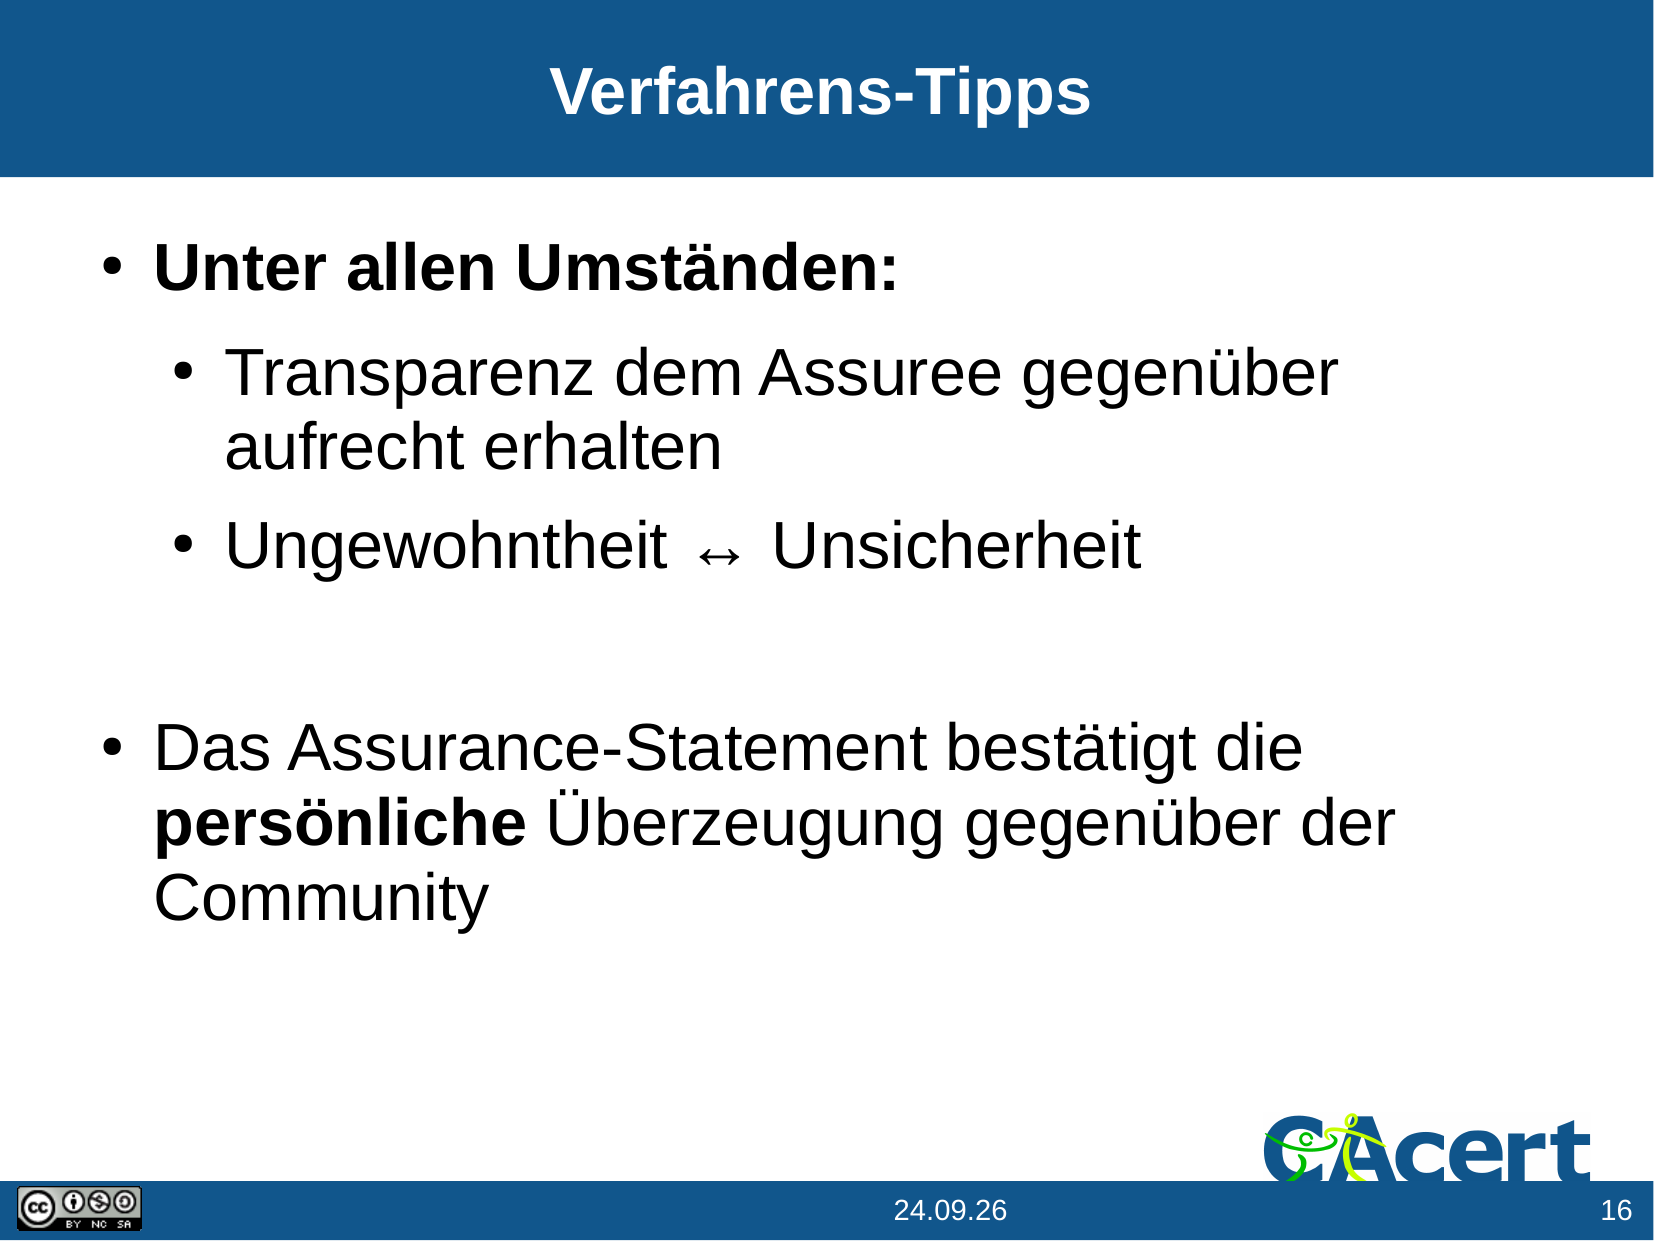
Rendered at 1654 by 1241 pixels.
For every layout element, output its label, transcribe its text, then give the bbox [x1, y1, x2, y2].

title Verfahrens-Tipps [76, 17, 1565, 166]
list Unter allen Umständen: Transparenz dem Assuree gegenüber aufrecht erhalten Ungewohntheit ↔ Unsicherheit Das Assurance-Statement bestätigt die persönliche Überzeugung gegenüber der Community [82, 230, 1571, 1103]
picture [17, 1186, 142, 1231]
picture [1263, 1112, 1591, 1181]
